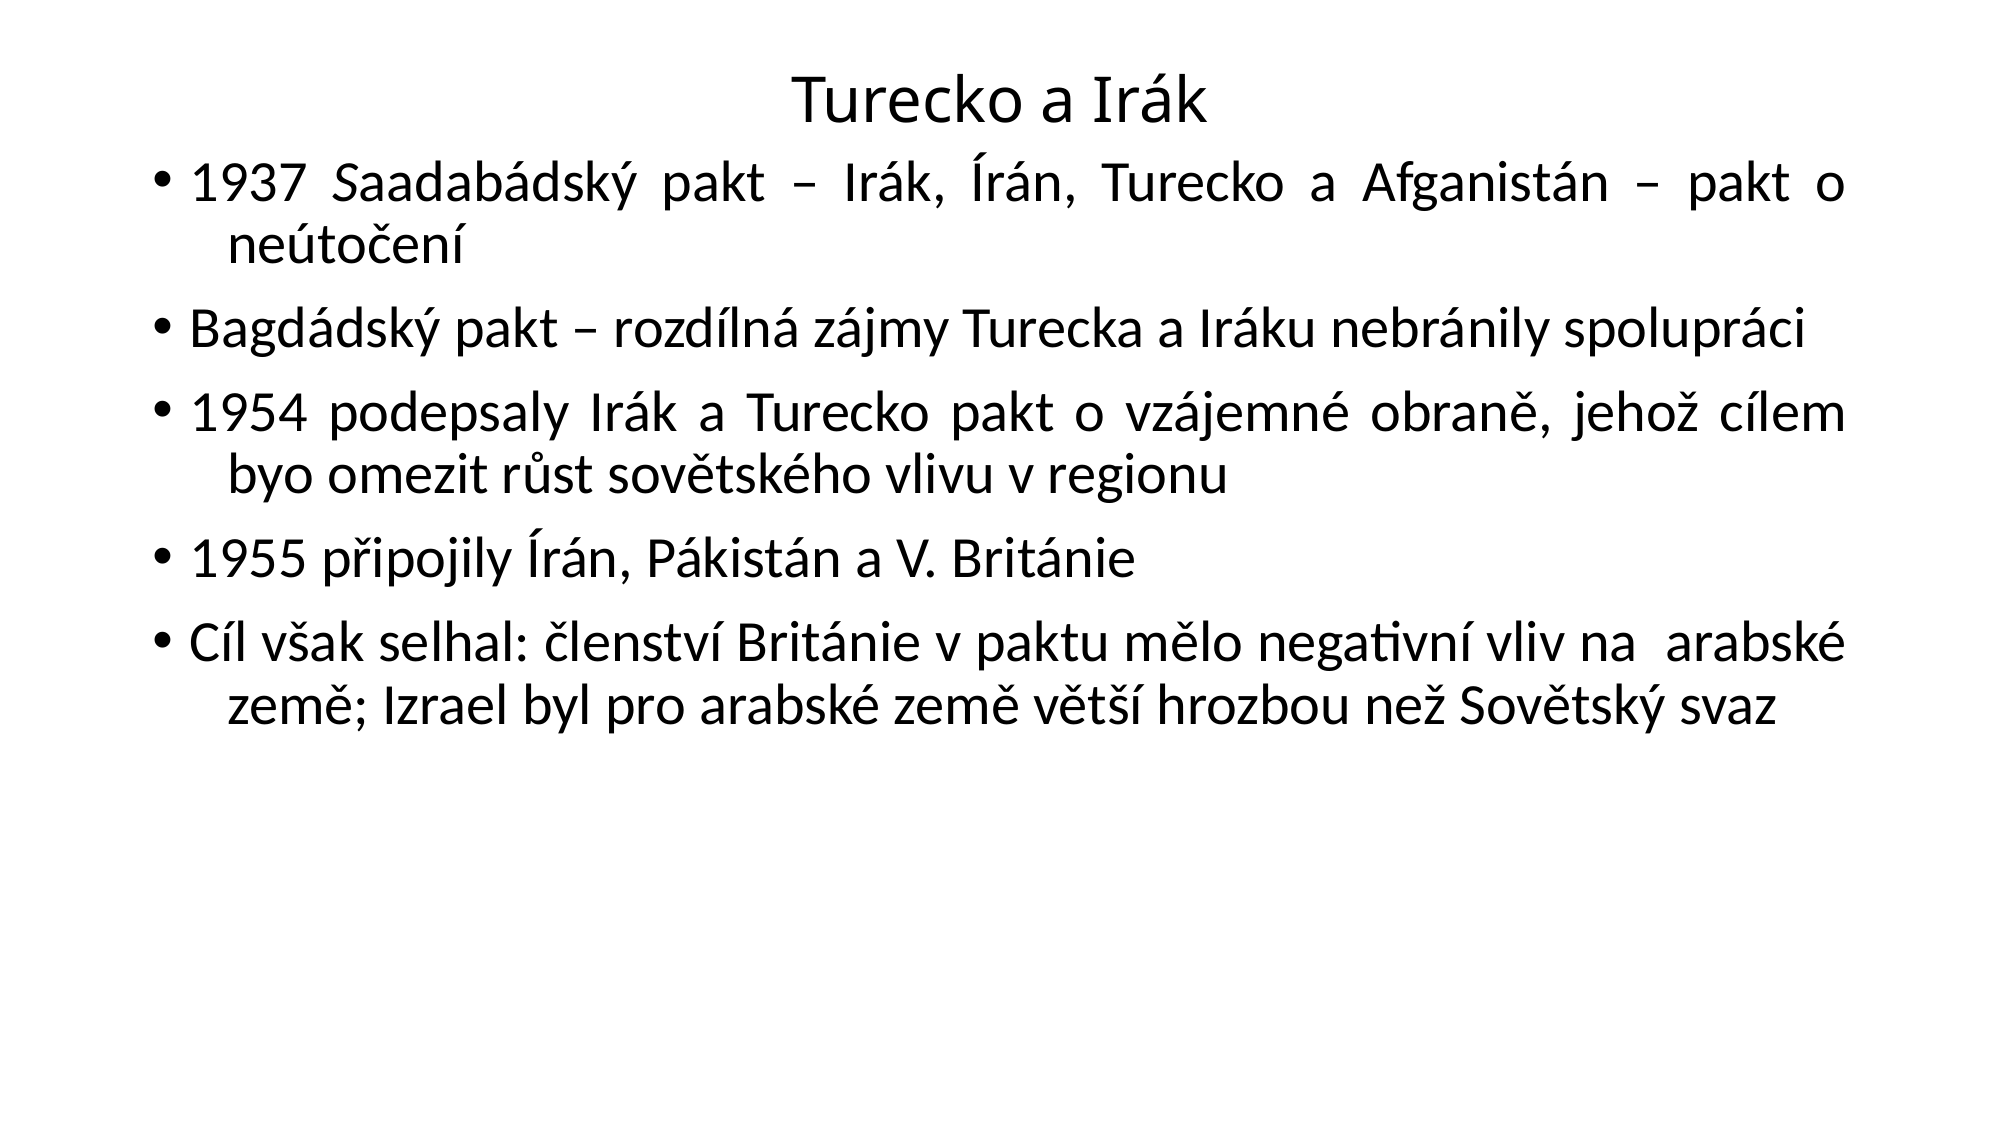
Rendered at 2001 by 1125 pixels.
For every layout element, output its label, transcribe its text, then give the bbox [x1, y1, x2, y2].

title Turecko a Irák [137, 59, 1863, 143]
list 1937 Saadabádský pakt – Irák, Írán, Turecko a Afganistán – pakt o neútočení Bagdádský pakt – rozdílná zájmy Turecka a Iráku nebránily spolupráci 1954 podepsaly Irák a Turecko pakt o vzájemné obraně, jehož cílem byo omezit růst sovětského vlivu v regionu 1955 připojily Írán, Pákistán a V. Británie Cíl však selhal: členství Británie v paktu mělo negativní vliv na arabské země; Izrael byl pro arabské země větší hrozbou než Sovětský svaz [137, 143, 1863, 1014]
